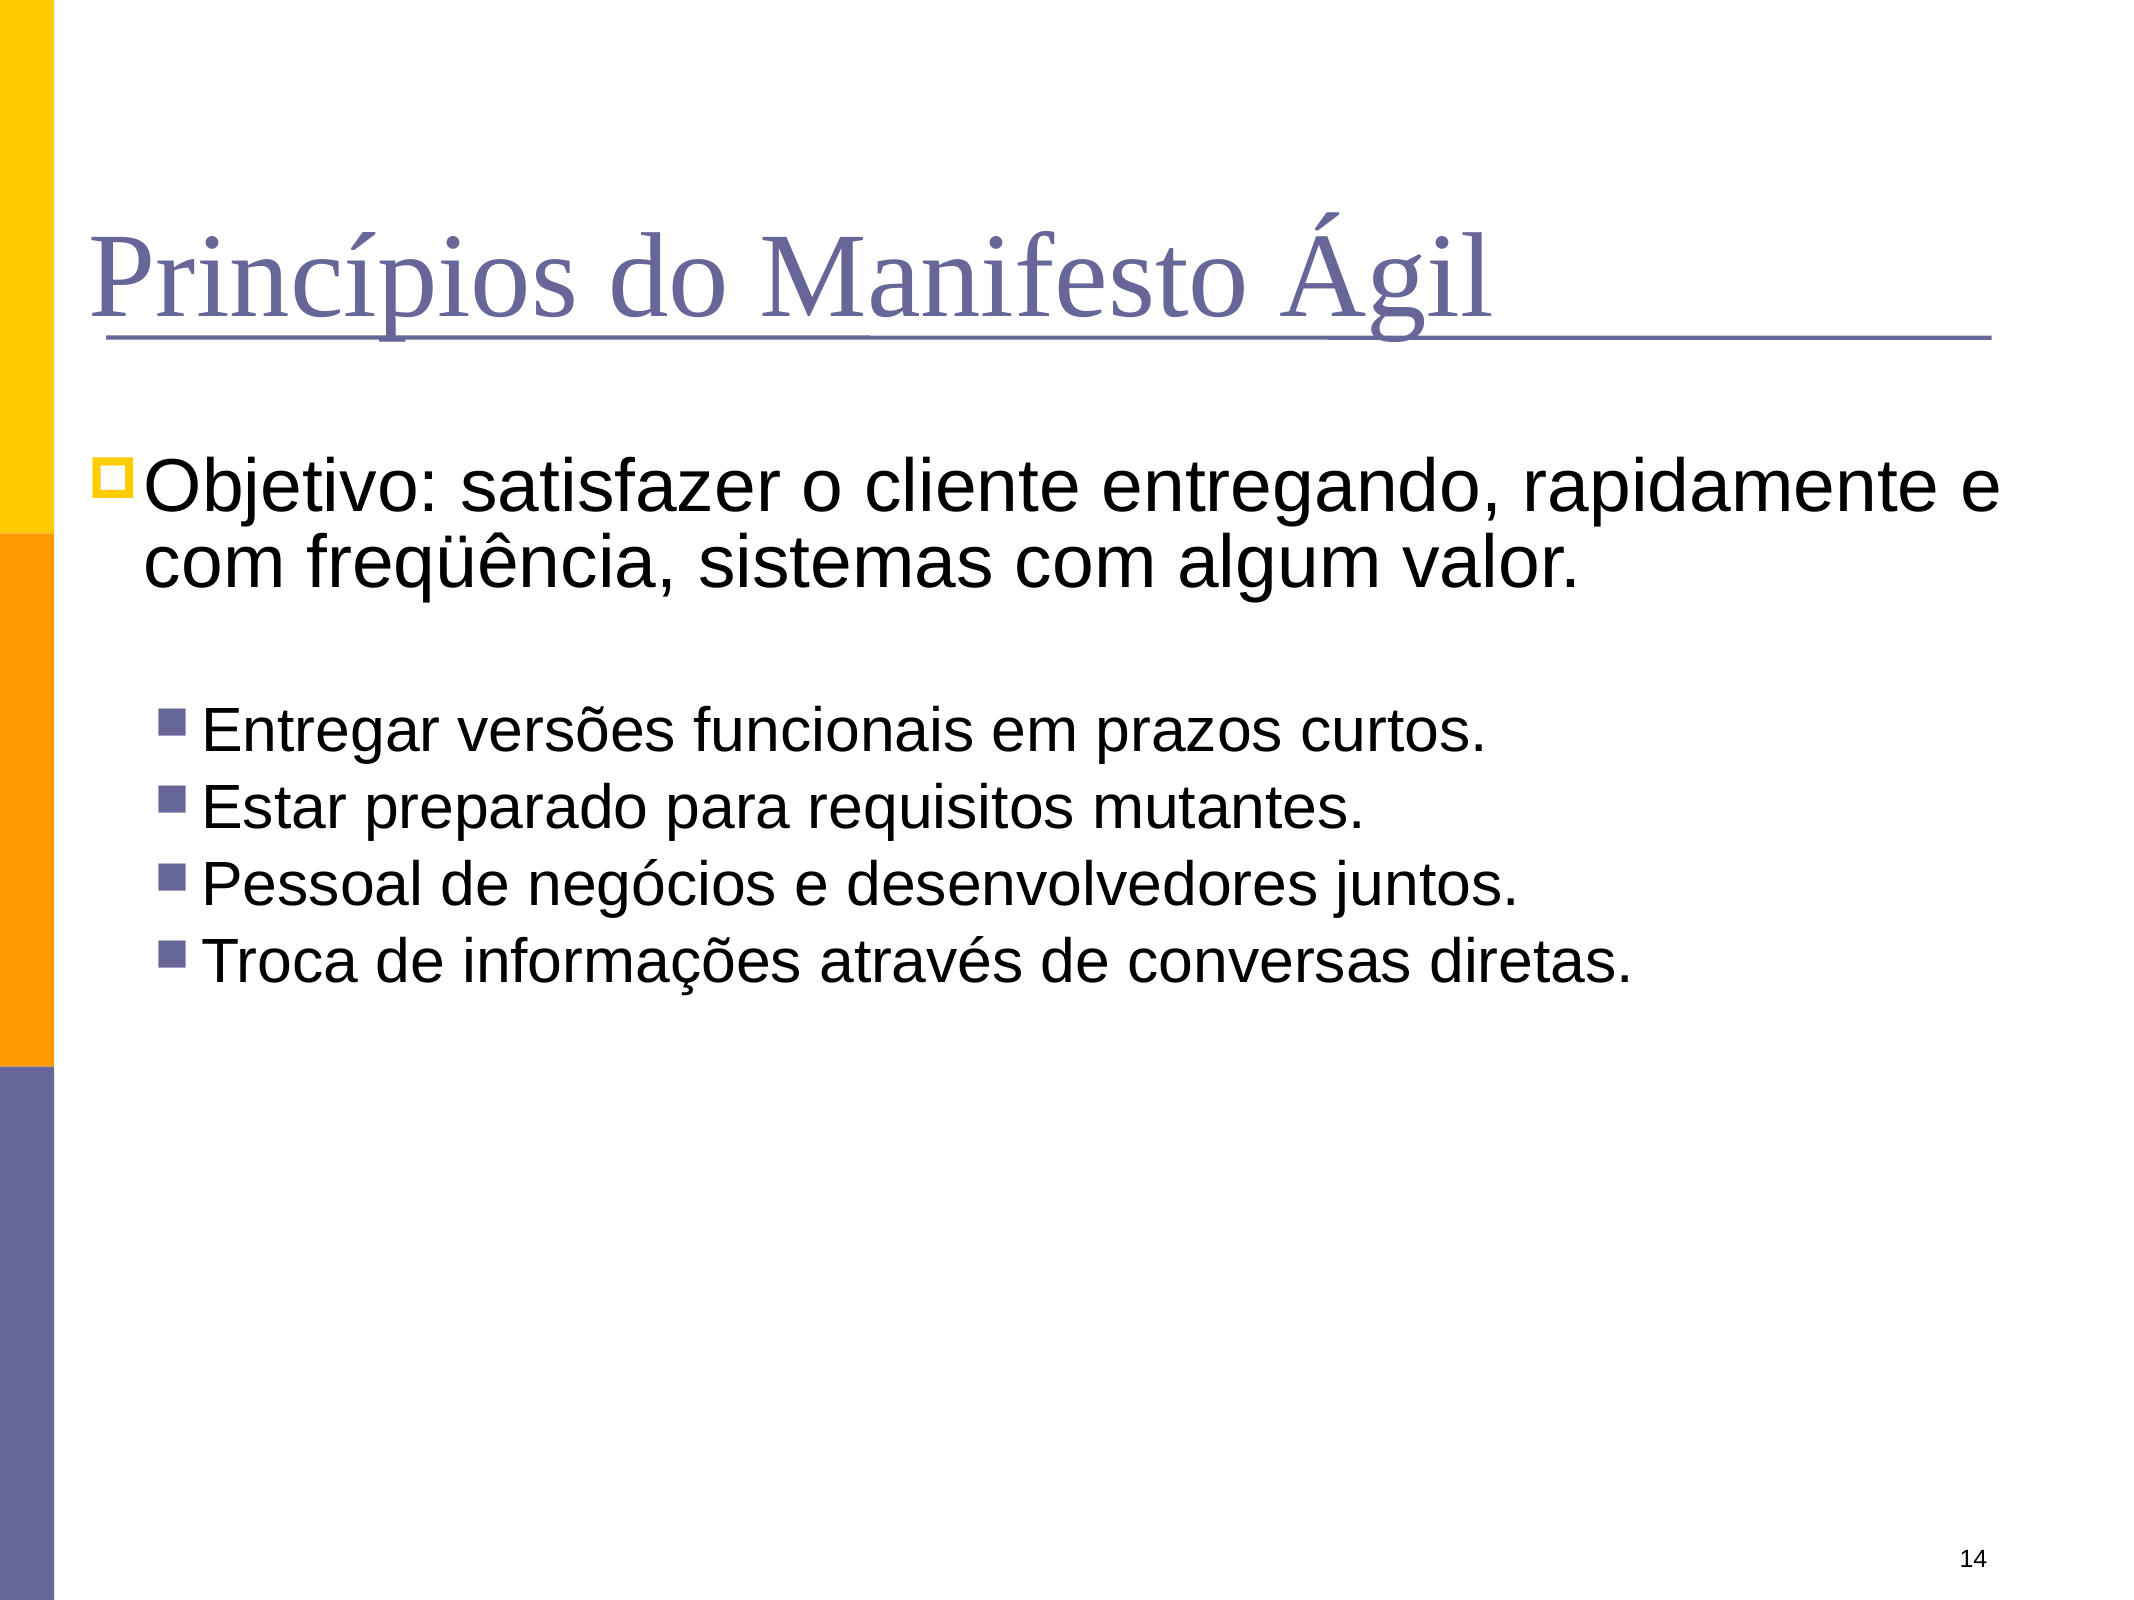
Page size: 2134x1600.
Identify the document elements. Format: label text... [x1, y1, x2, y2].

title Princípios do Manifesto Ágil [70, 12, 2115, 351]
text_box [0, 0, 55, 1600]
list Objetivo: satisfazer o cliente entregando, rapidamente e com freqüência, sistemas com algum valor. Entregar versões funcionais em prazos curtos. Estar preparado para requisitos mutantes. Pessoal de negócios e desenvolvedores juntos. Troca de informações através de conversas diretas. [75, 442, 2067, 1152]
